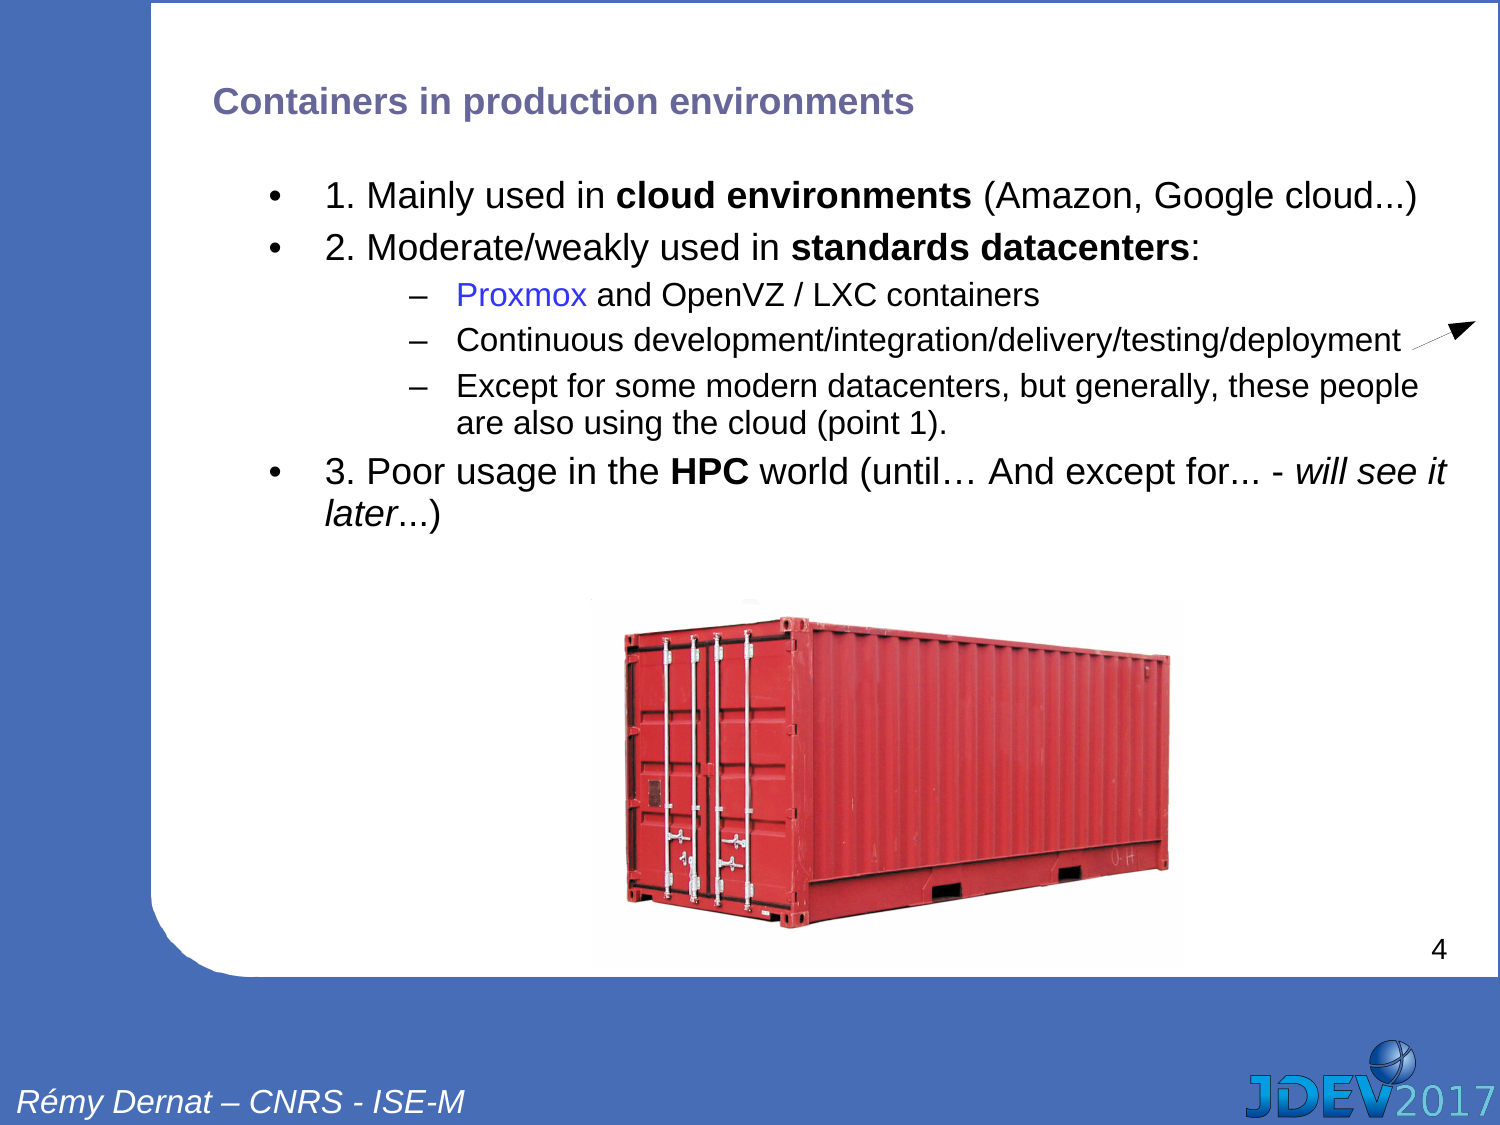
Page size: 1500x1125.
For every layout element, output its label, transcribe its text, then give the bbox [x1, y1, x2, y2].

list 1. Mainly used in cloud environments (Amazon, Google cloud...) 2. Moderate/weakly used in standards datacenters: Proxmox and OpenVZ / LXC containers Continuous development/integration/delivery/testing/deployment Except for some modern datacenters, but generally, these people are also using the cloud (point 1). 3. Poor usage in the HPC world (until… And except for... - will see it later...) [212, 174, 1448, 926]
title Containers in production environments [212, 32, 1447, 171]
text_box Rémy Dernat – CNRS - ISE-M [0, 1075, 488, 1125]
picture [0, 0, 1500, 1125]
